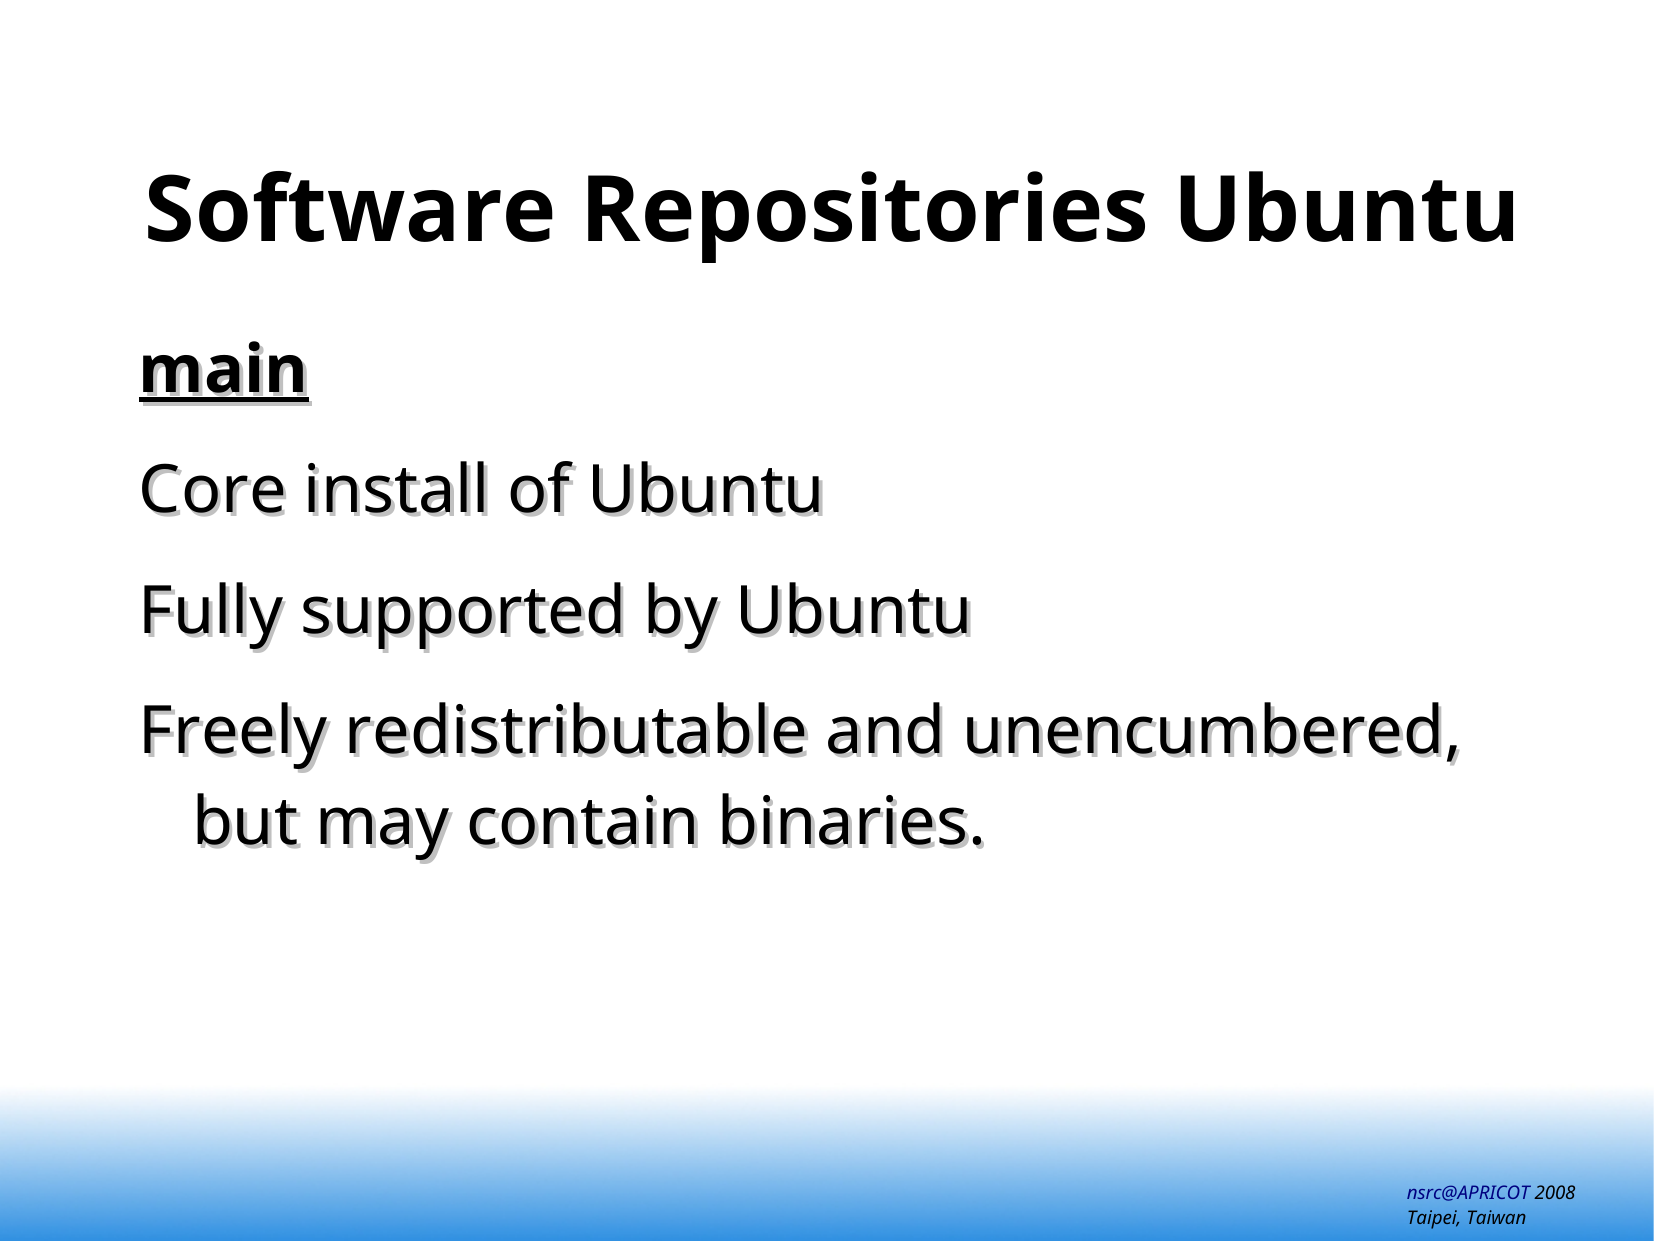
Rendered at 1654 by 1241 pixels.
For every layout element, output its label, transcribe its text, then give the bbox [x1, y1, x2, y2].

list main Core install of Ubuntu Fully supported by Ubuntu Freely redistributable and unencumbered, but may contain binaries. [121, 321, 1534, 1104]
picture [0, 1083, 1654, 1241]
title Software Repositories Ubuntu [109, 94, 1558, 318]
